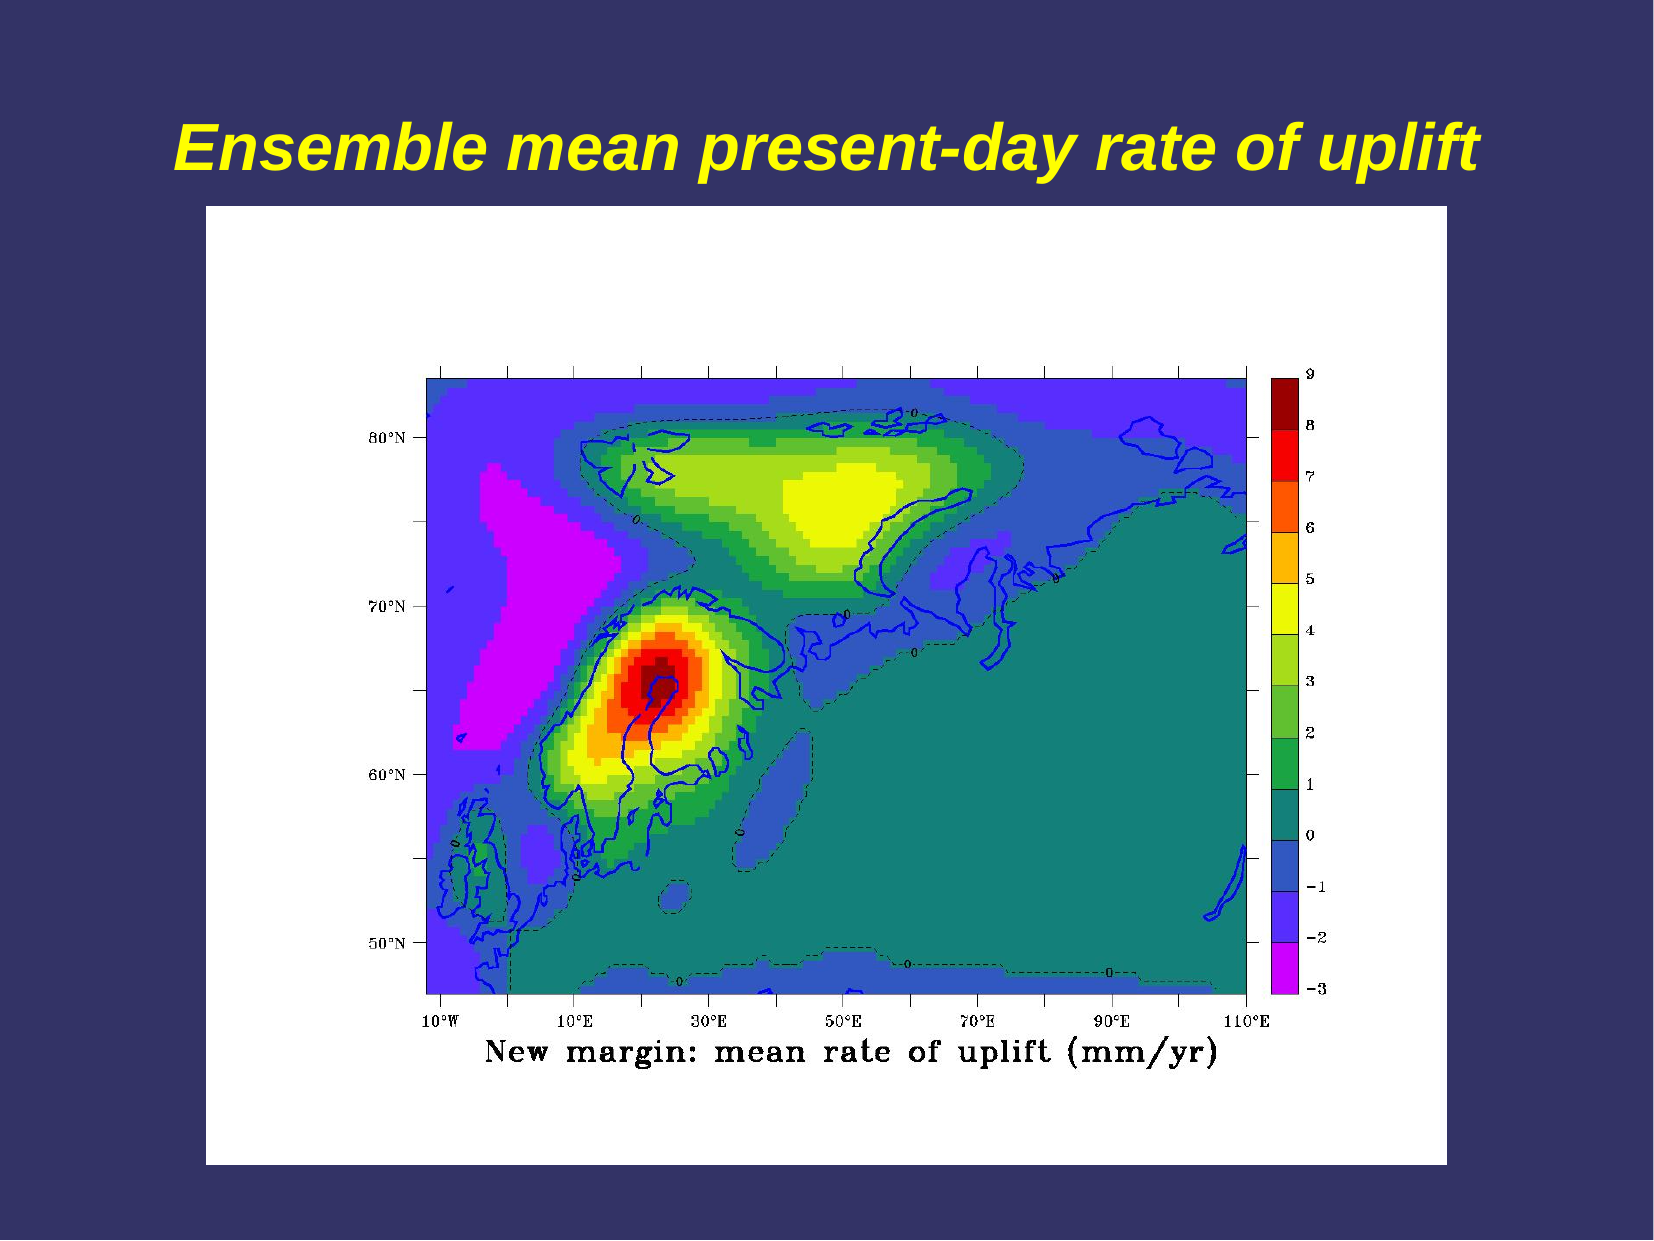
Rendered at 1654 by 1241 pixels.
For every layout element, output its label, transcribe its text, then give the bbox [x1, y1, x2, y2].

picture [206, 206, 1447, 1165]
title Ensemble mean present-day rate of uplift [121, 49, 1534, 250]
